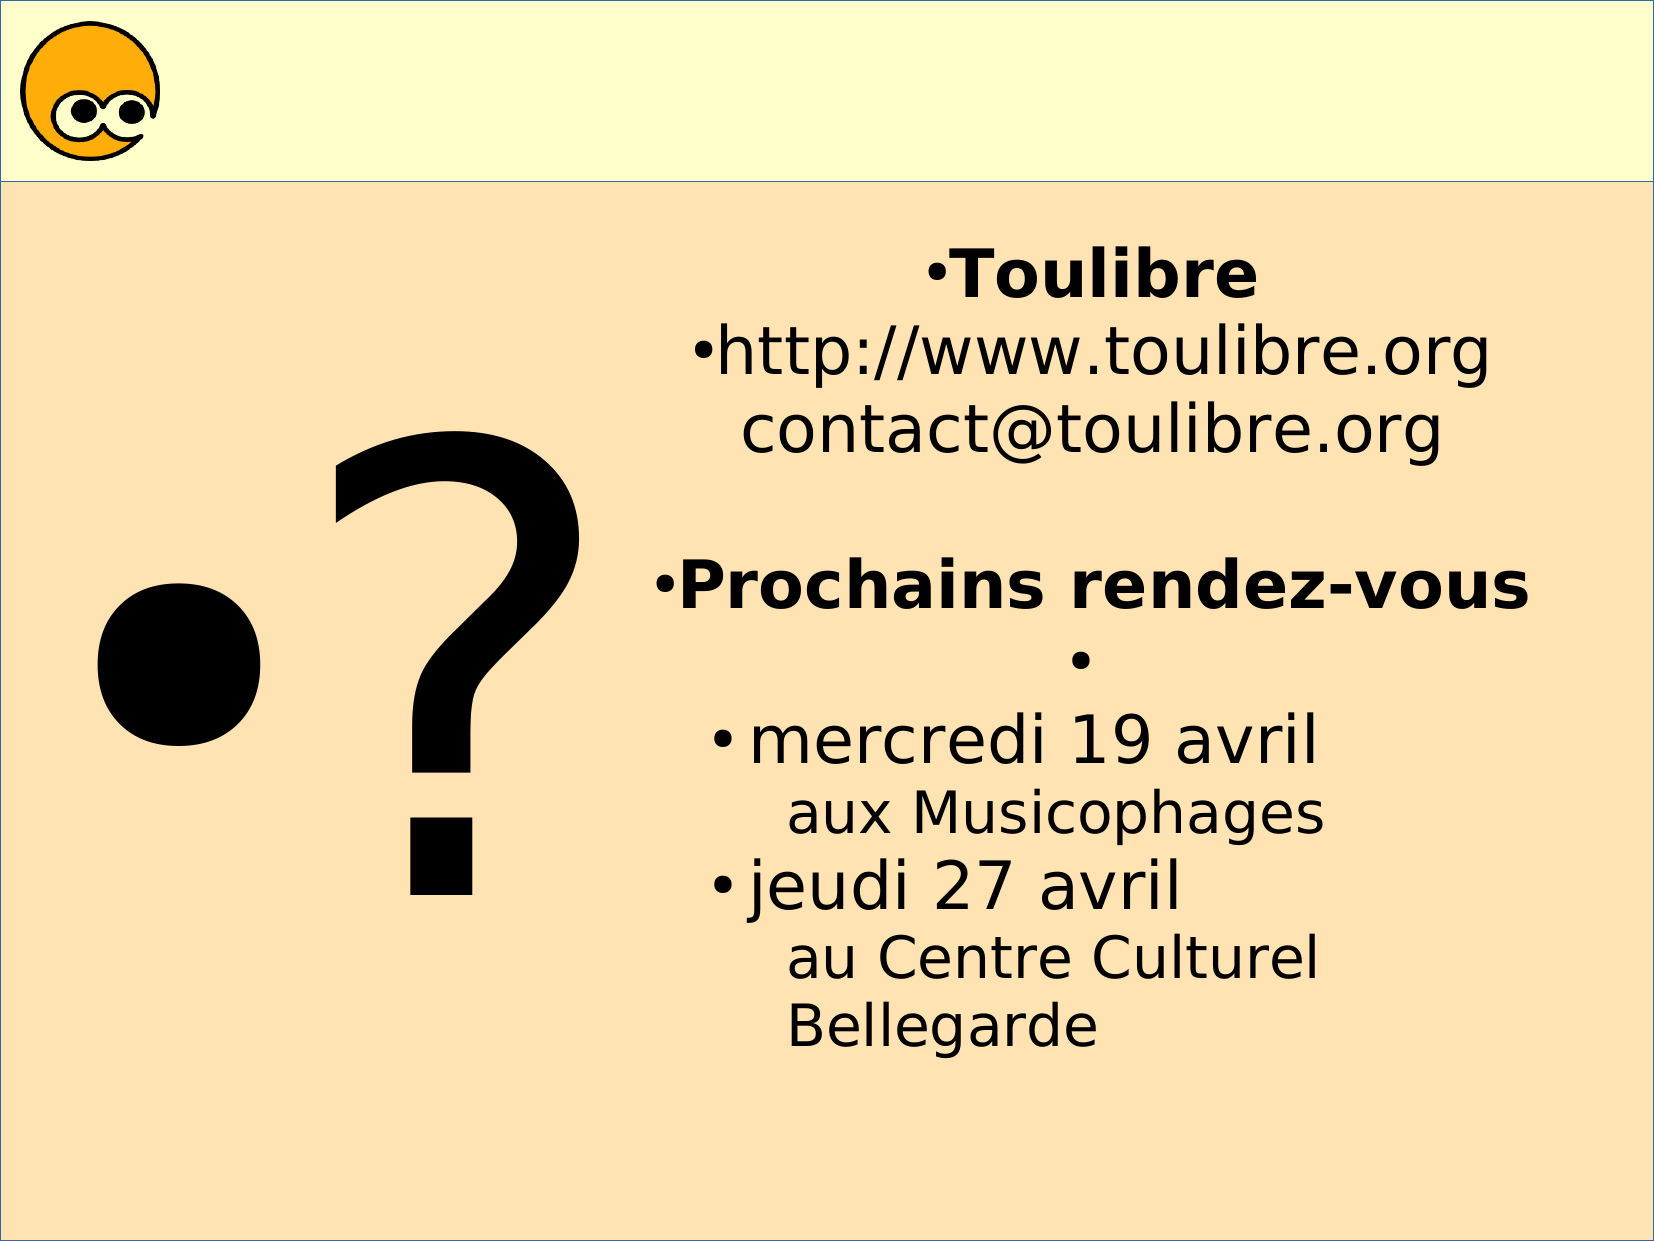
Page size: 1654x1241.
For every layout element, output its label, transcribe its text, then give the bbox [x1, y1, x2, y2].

list ? [21, 314, 633, 1134]
picture [20, 21, 160, 161]
text_box Toulibre http://www.toulibre.org contact@toulibre.org Prochains rendez-vous mercredi 19 avril aux Musicophages jeudi 27 avril au Centre Culturel Bellegarde [577, 227, 1608, 1102]
